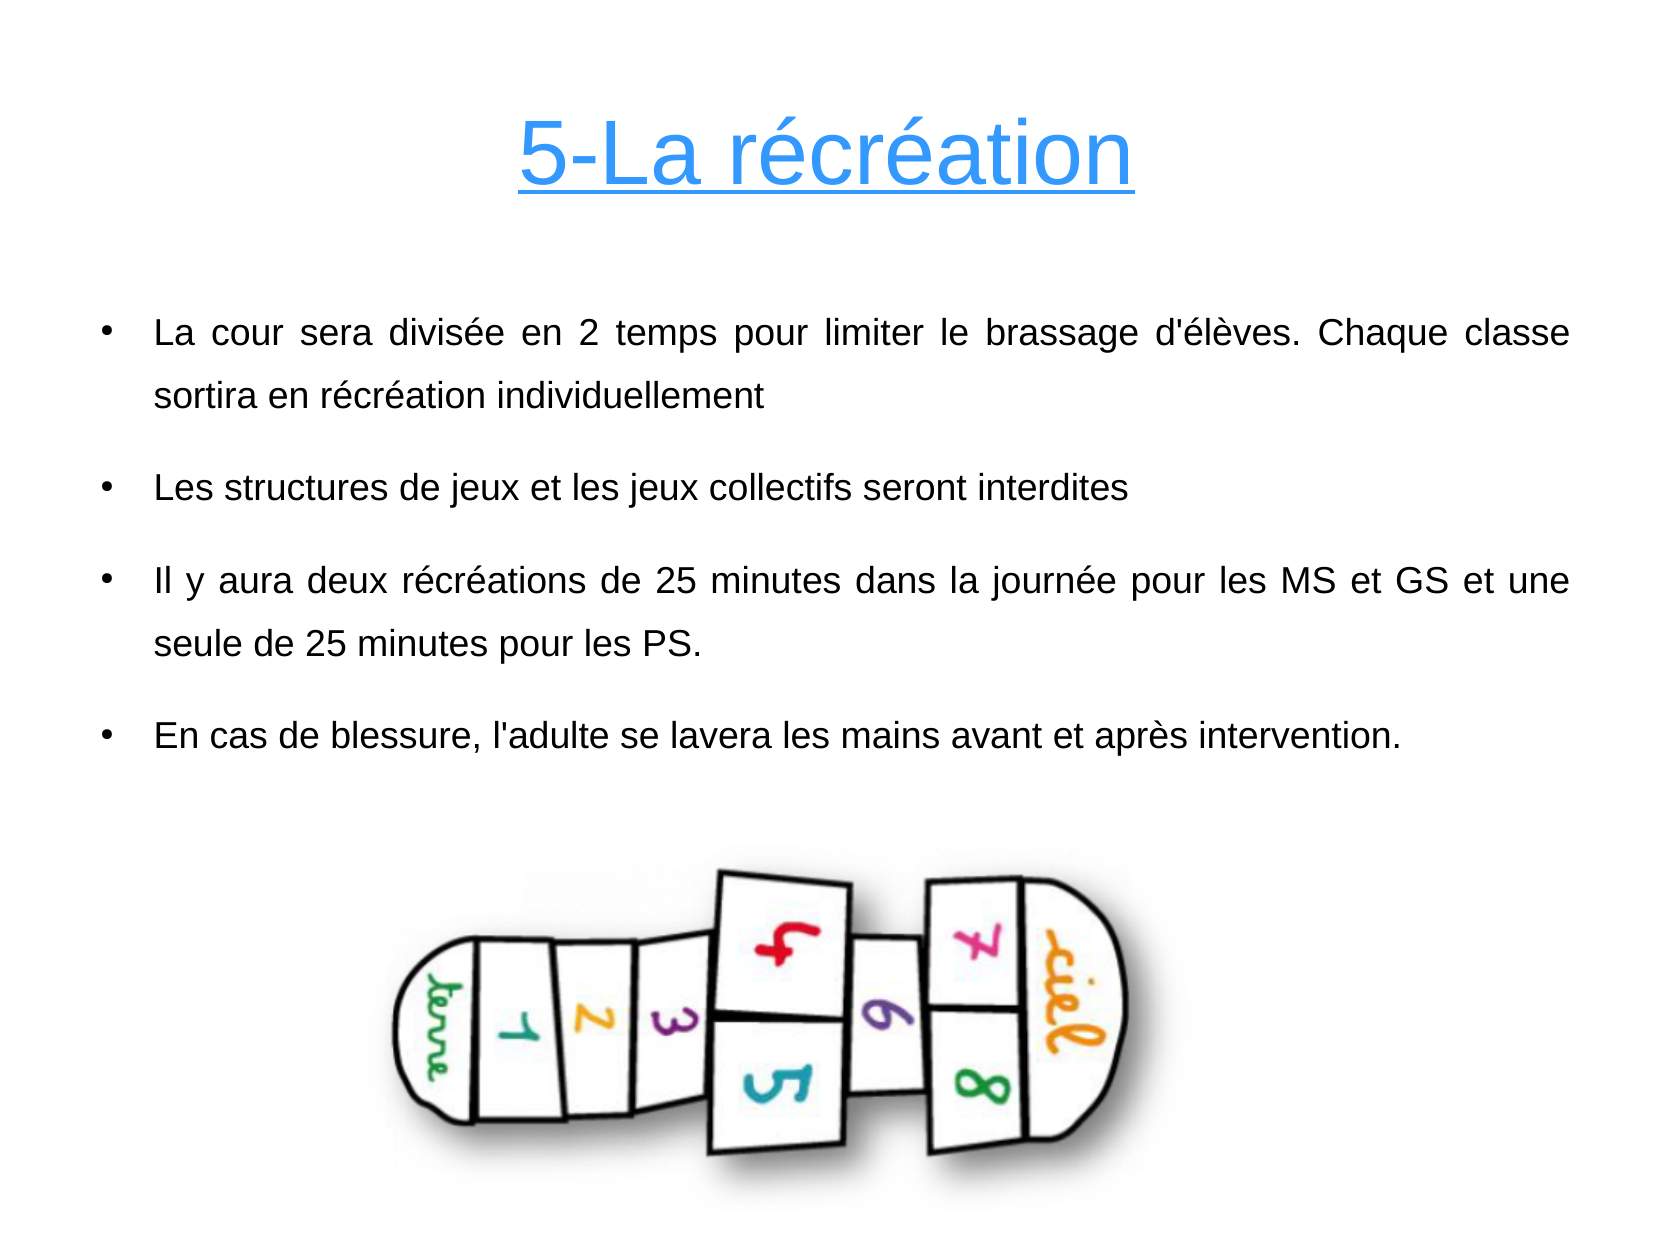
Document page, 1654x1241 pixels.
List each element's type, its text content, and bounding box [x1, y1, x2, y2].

title 5-La récréation [82, 49, 1571, 257]
list La cour sera divisée en 2 temps pour limiter le brassage d'élèves. Chaque classe sortira en récréation individuellement Les structures de jeux et les jeux collectifs seront interdites Il y aura deux récréations de 25 minutes dans la journée pour les MS et GS et une seule de 25 minutes pour les PS. En cas de blessure, l'adulte se lavera les mains avant et après intervention. [82, 290, 1571, 1010]
picture [354, 817, 1242, 1211]
